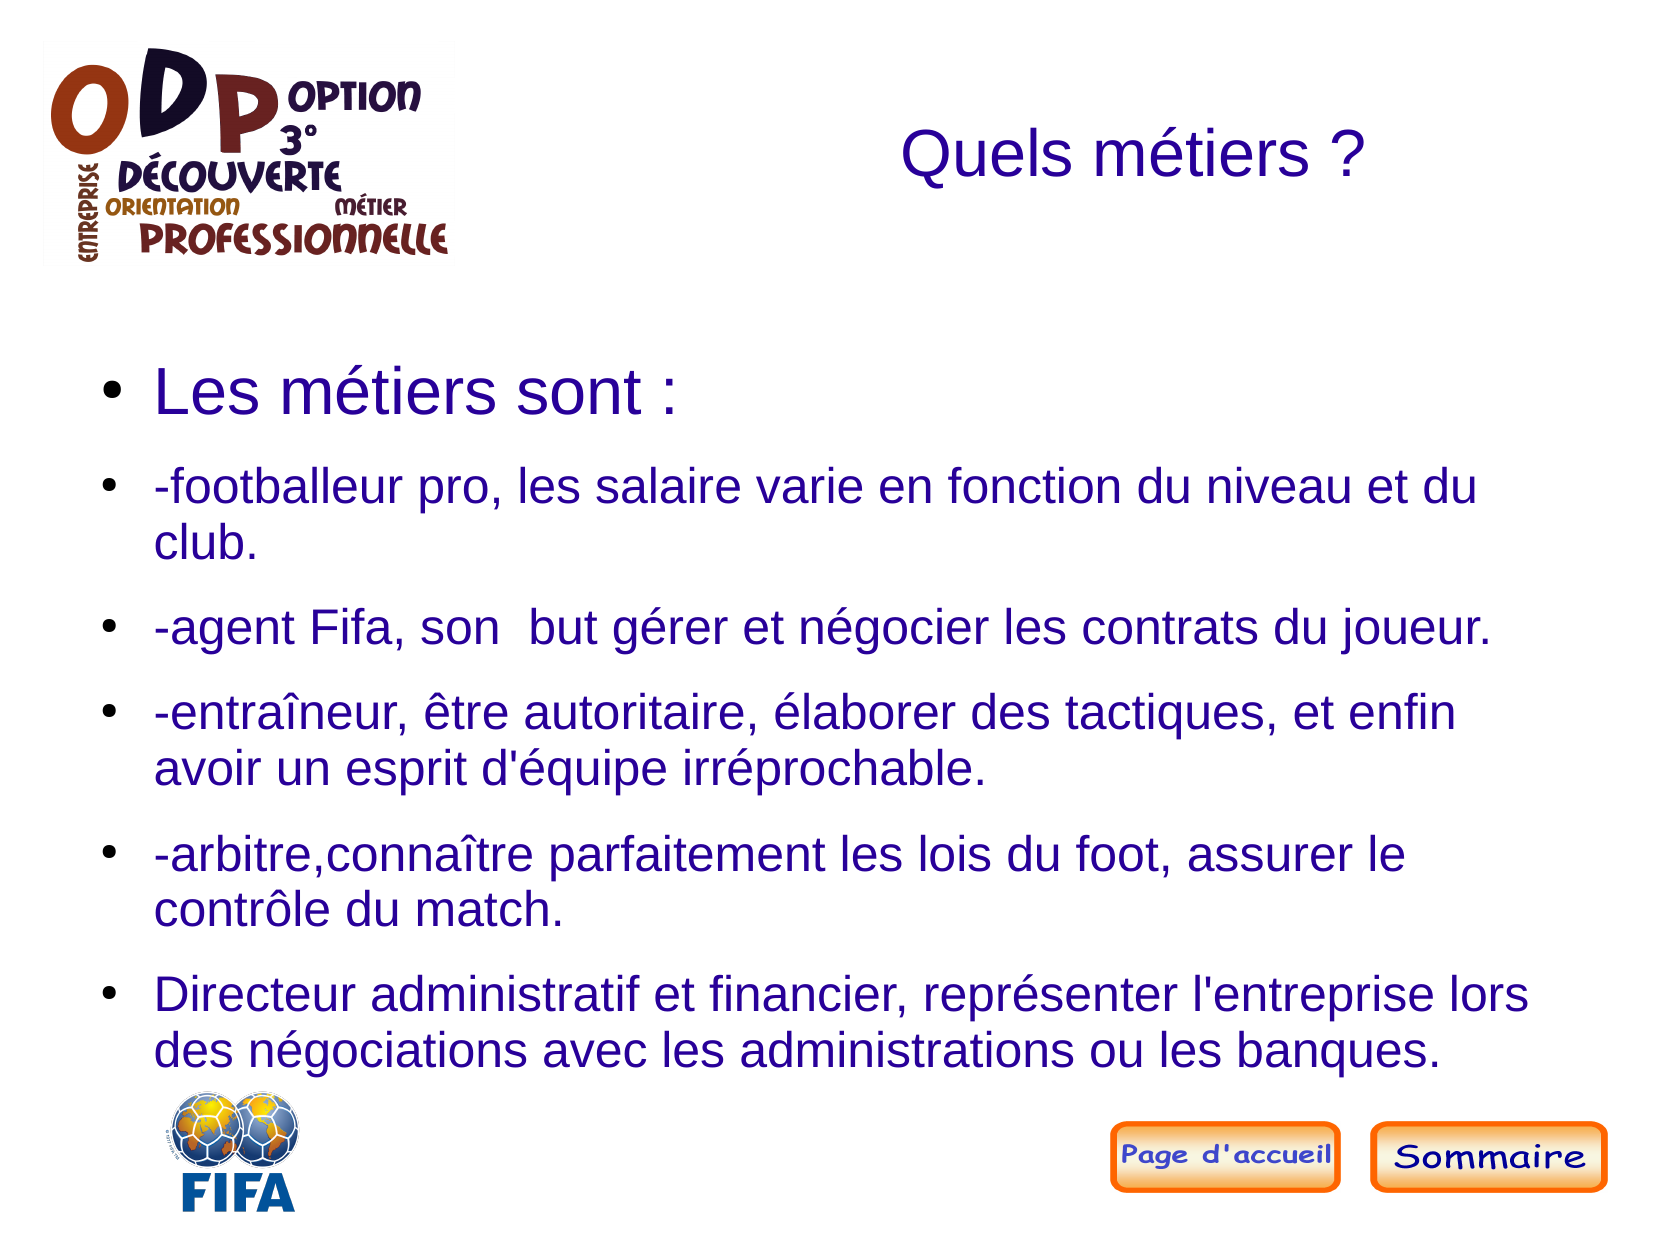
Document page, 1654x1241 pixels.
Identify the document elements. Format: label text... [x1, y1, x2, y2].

title Quels métiers ? [637, 49, 1630, 257]
picture [1110, 1121, 1341, 1193]
list Les métiers sont : -footballeur pro, les salaire varie en fonction du niveau et du club. -agent Fifa, son but gérer et négocier les contrats du joueur. -entraîneur, être autoritaire, élaborer des tactiques, et enfin avoir un esprit d'équipe irréprochable. -arbitre,connaître parfaitement les lois du foot, assurer le contrôle du match. Directeur administratif et financier, représenter l'entreprise lors des négociations avec les administrations ou les banques. [82, 354, 1571, 1109]
picture [1370, 1121, 1608, 1193]
picture [164, 1086, 308, 1217]
picture [43, 41, 455, 266]
